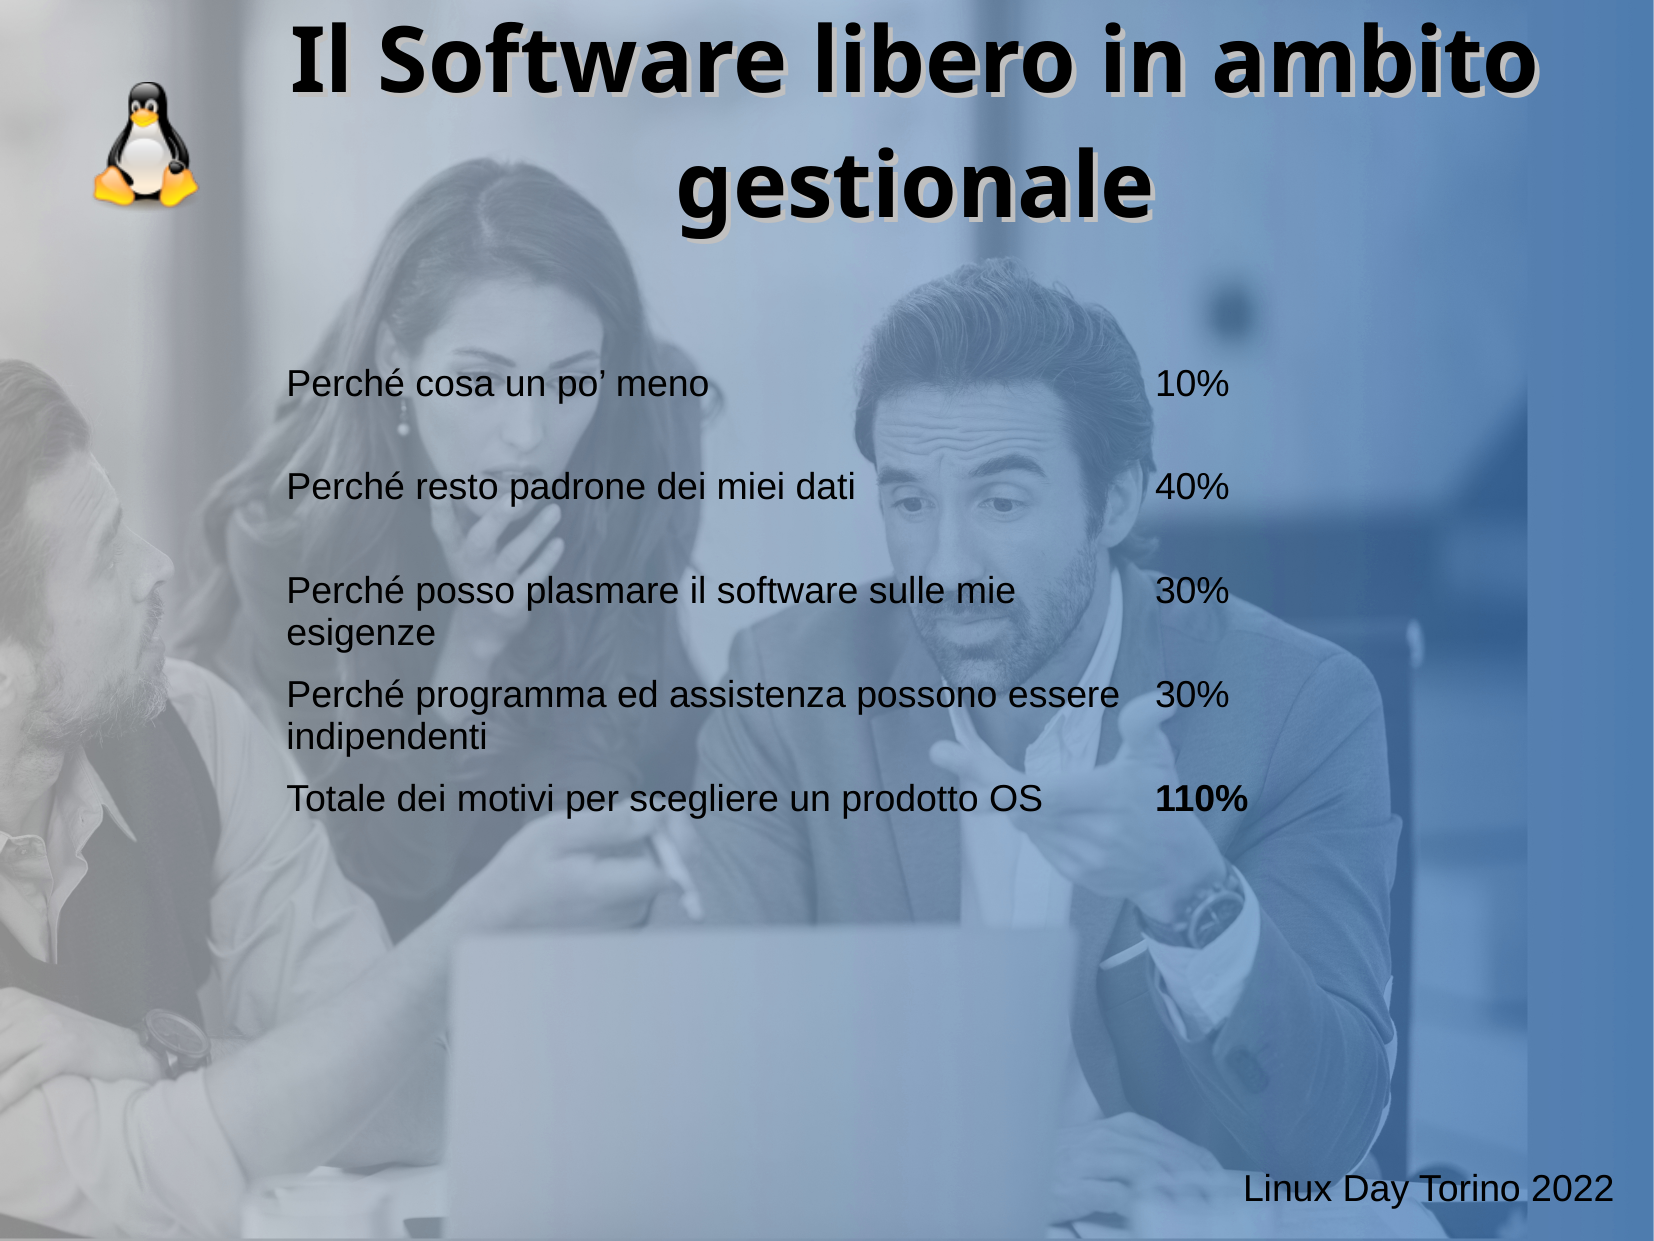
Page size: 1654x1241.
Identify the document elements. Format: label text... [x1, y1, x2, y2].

table_cell Perché resto padrone dei miei dati [272, 458, 1140, 562]
title Il Software libero in ambito gestionale [259, 17, 1571, 222]
table_cell 30% [1140, 666, 1358, 769]
text_box Linux Day Torino 2022 [1228, 1159, 1630, 1217]
table_cell Perché posso plasmare il software sulle mie esigenze [272, 562, 1140, 666]
table_cell 110% [1140, 769, 1358, 873]
table_cell Totale dei motivi per scegliere un prodotto OS [272, 769, 1140, 873]
table_cell 40% [1140, 458, 1358, 562]
table_cell Perché programma ed assistenza possono essere indipendenti [272, 666, 1140, 769]
table_header Perché cosa un po’ meno [272, 354, 1140, 458]
table_header 10% [1140, 354, 1358, 458]
picture [0, 0, 1654, 1241]
table_cell 30% [1140, 562, 1358, 666]
